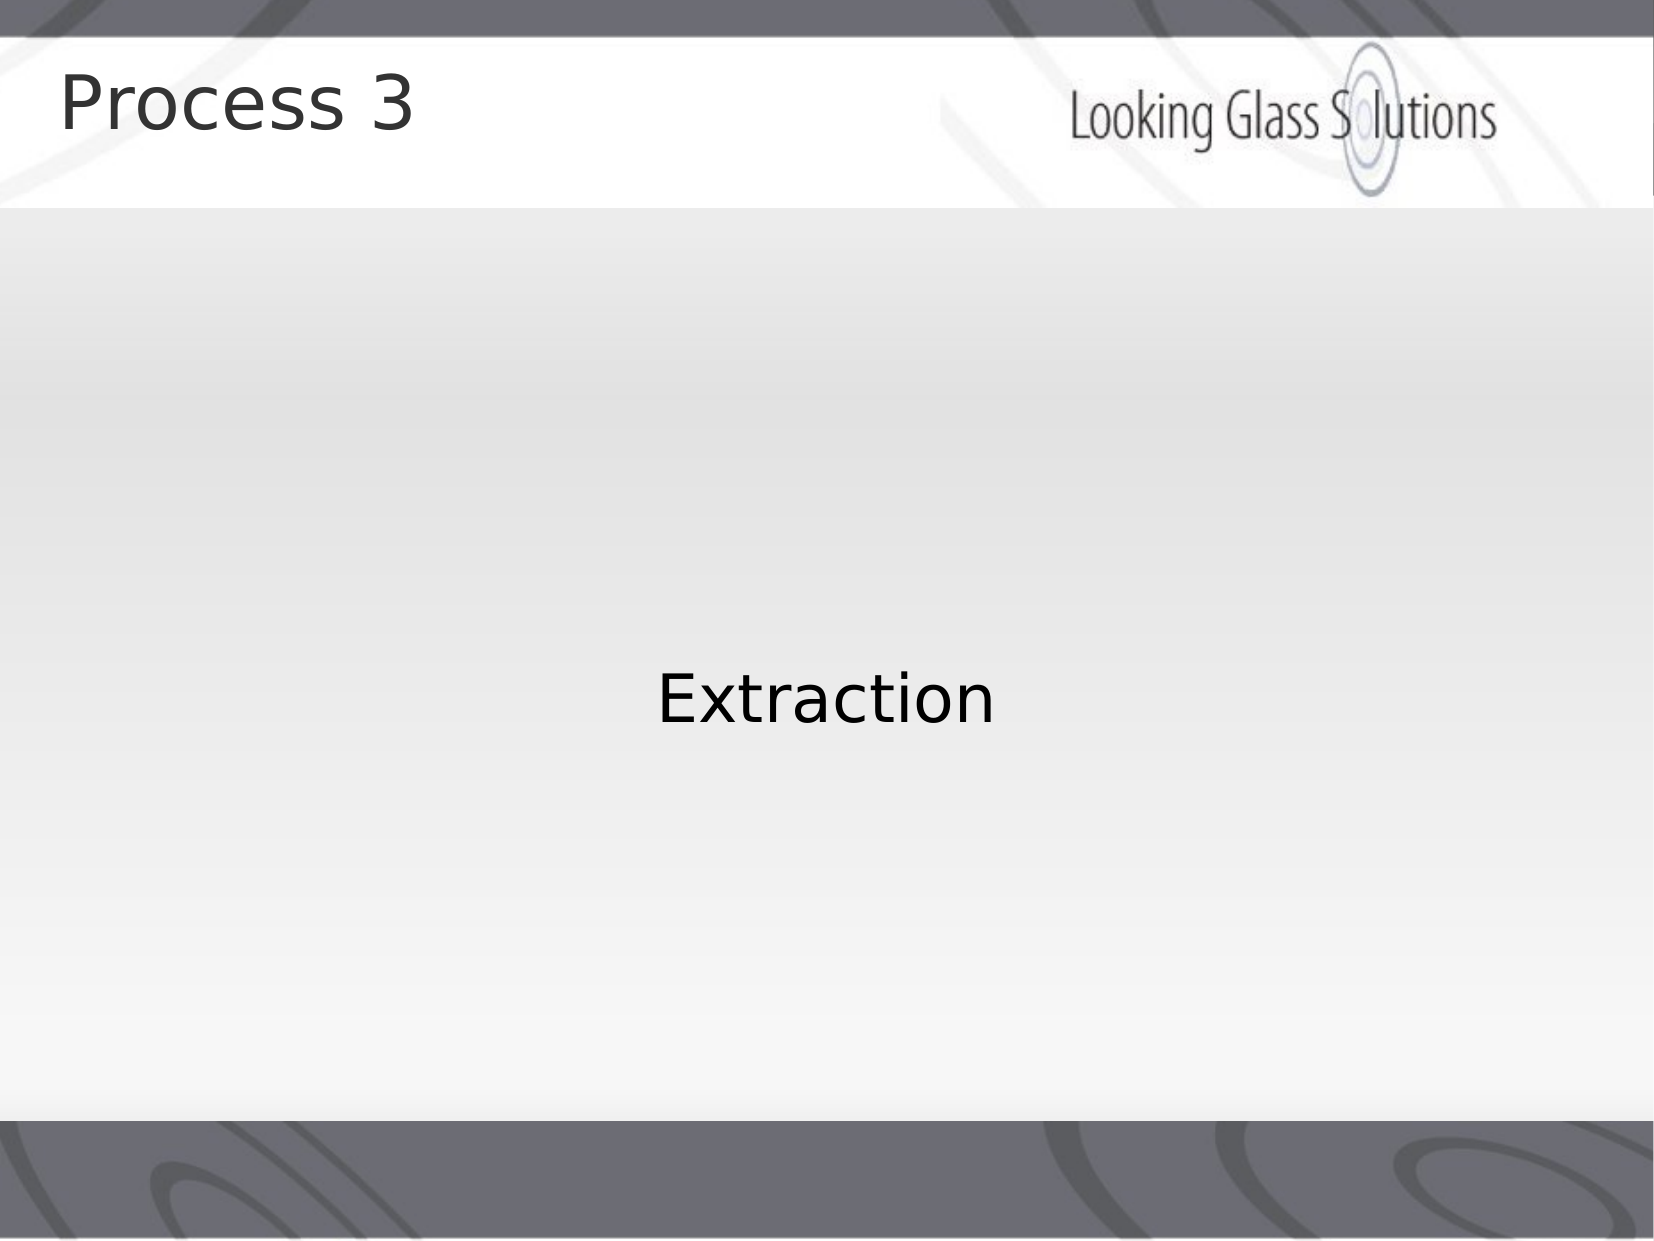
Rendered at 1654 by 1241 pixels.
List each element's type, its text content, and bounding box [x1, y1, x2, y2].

title Process 3 [59, 29, 1270, 178]
picture [0, 0, 1654, 1241]
subtitle Extraction [82, 297, 1571, 1102]
